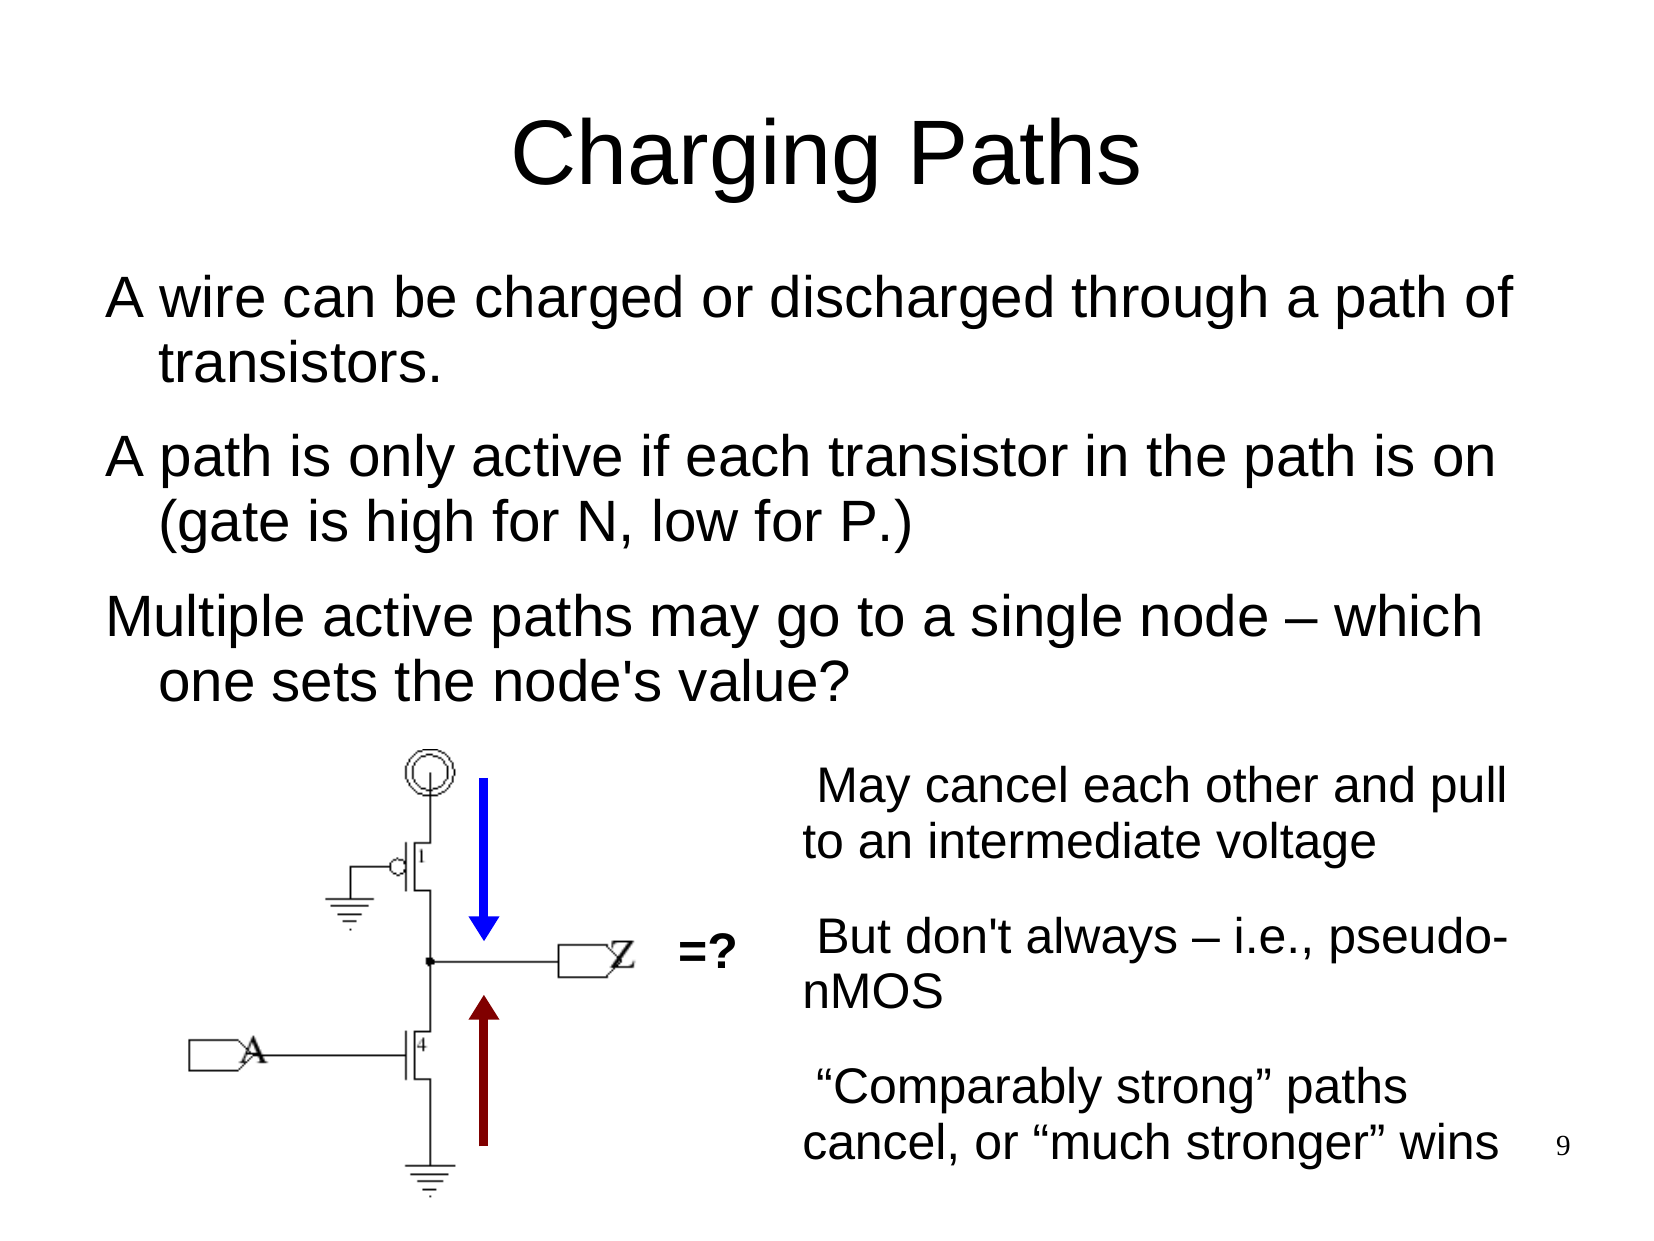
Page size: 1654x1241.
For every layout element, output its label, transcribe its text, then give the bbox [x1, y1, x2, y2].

text_box =? [663, 915, 752, 987]
text_box May cancel each other and pull to an intermediate voltage But don't always – i.e., pseudo-nMOS “Comparably strong” paths cancel, or “much stronger” wins [787, 750, 1538, 1178]
picture [187, 1069, 669, 1201]
title Charging Paths [82, 56, 1571, 250]
list A wire can be charged or discharged through a path of transistors. A path is only active if each transistor in the path is on (gate is high for N, low for P.) Multiple active paths may go to a single node – which one sets the node's value? [87, 264, 1576, 1069]
